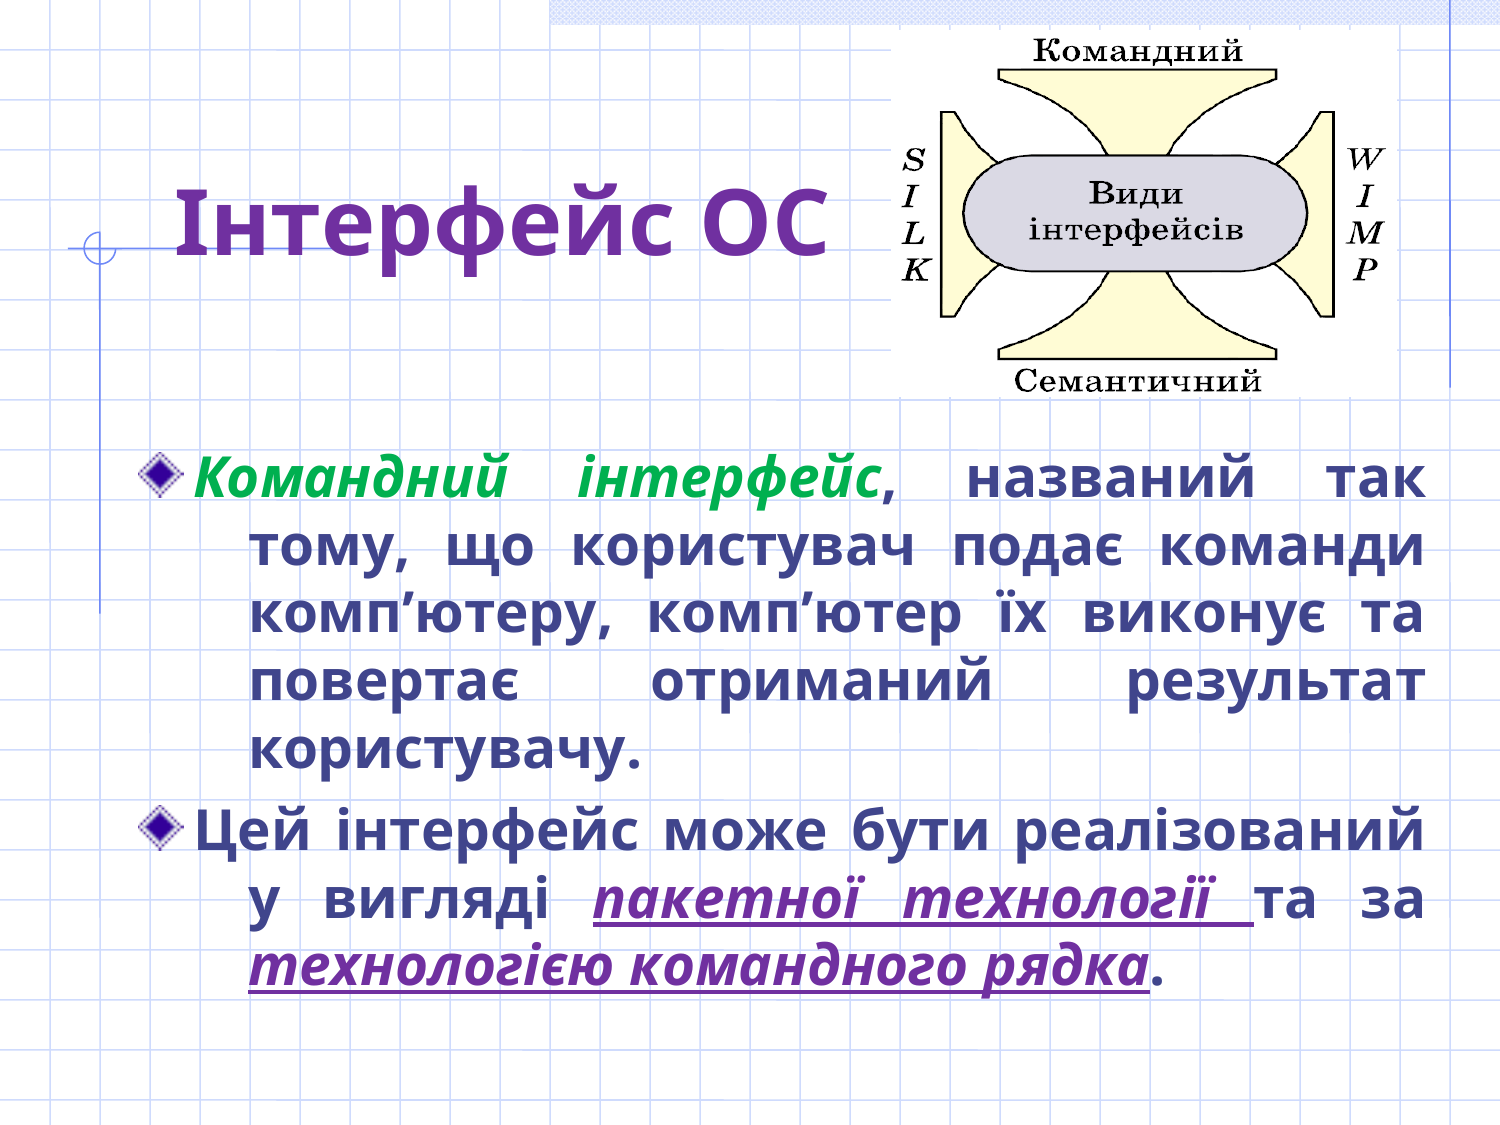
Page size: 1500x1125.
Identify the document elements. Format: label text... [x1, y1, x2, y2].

title Інтерфейс ОС [1397, 93, 1453, 282]
picture [891, 31, 1397, 397]
list Командний інтерфейс, названий так тому, що користувач подає команди комп’ютеру, комп’ютер їх виконує та повертає отриманий результат користувачу. Цей інтерфейс може бути реалізований у вигляді пакетної технології та за технологією командного рядка. [123, 433, 1442, 1059]
title Інтерфейс ОС [159, 93, 891, 282]
